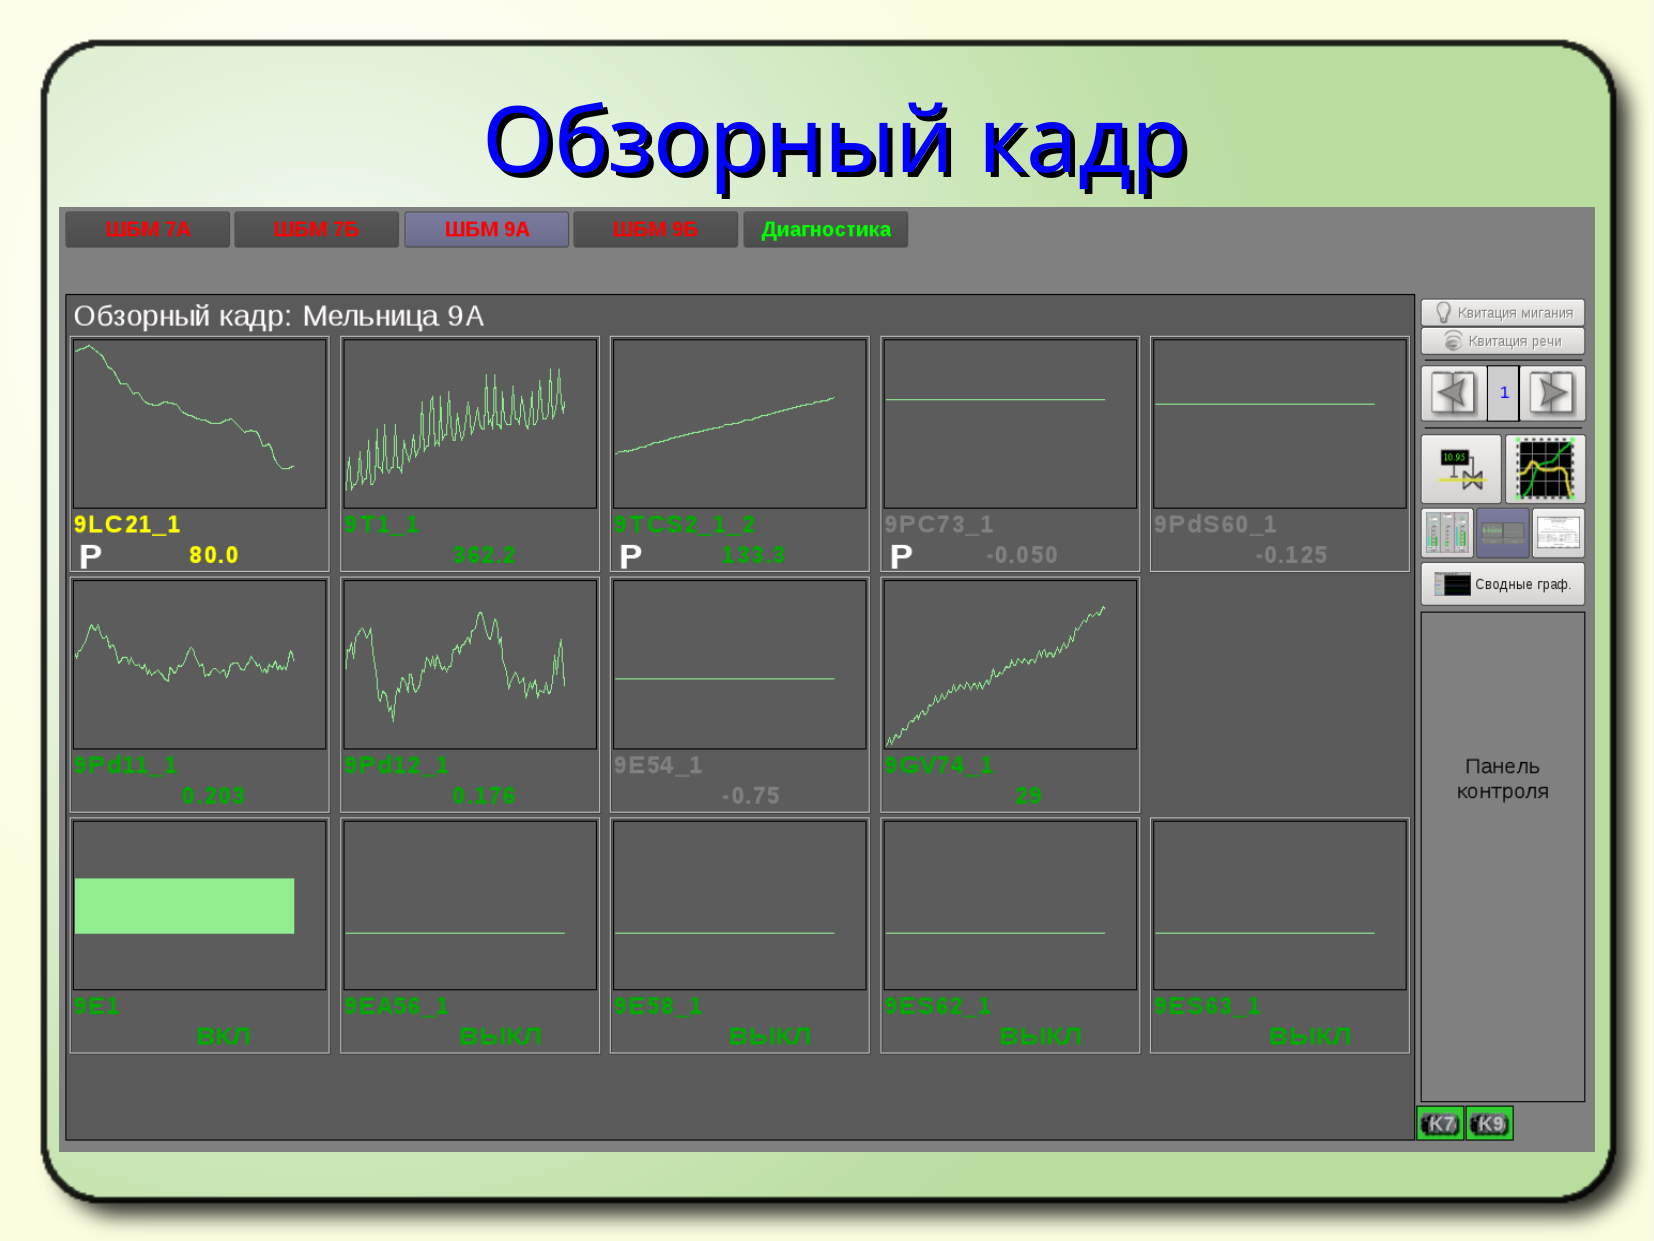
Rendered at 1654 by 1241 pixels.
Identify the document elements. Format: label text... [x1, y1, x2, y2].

picture [0, 0, 1654, 1241]
title Обзорный кадр [401, 67, 1270, 205]
